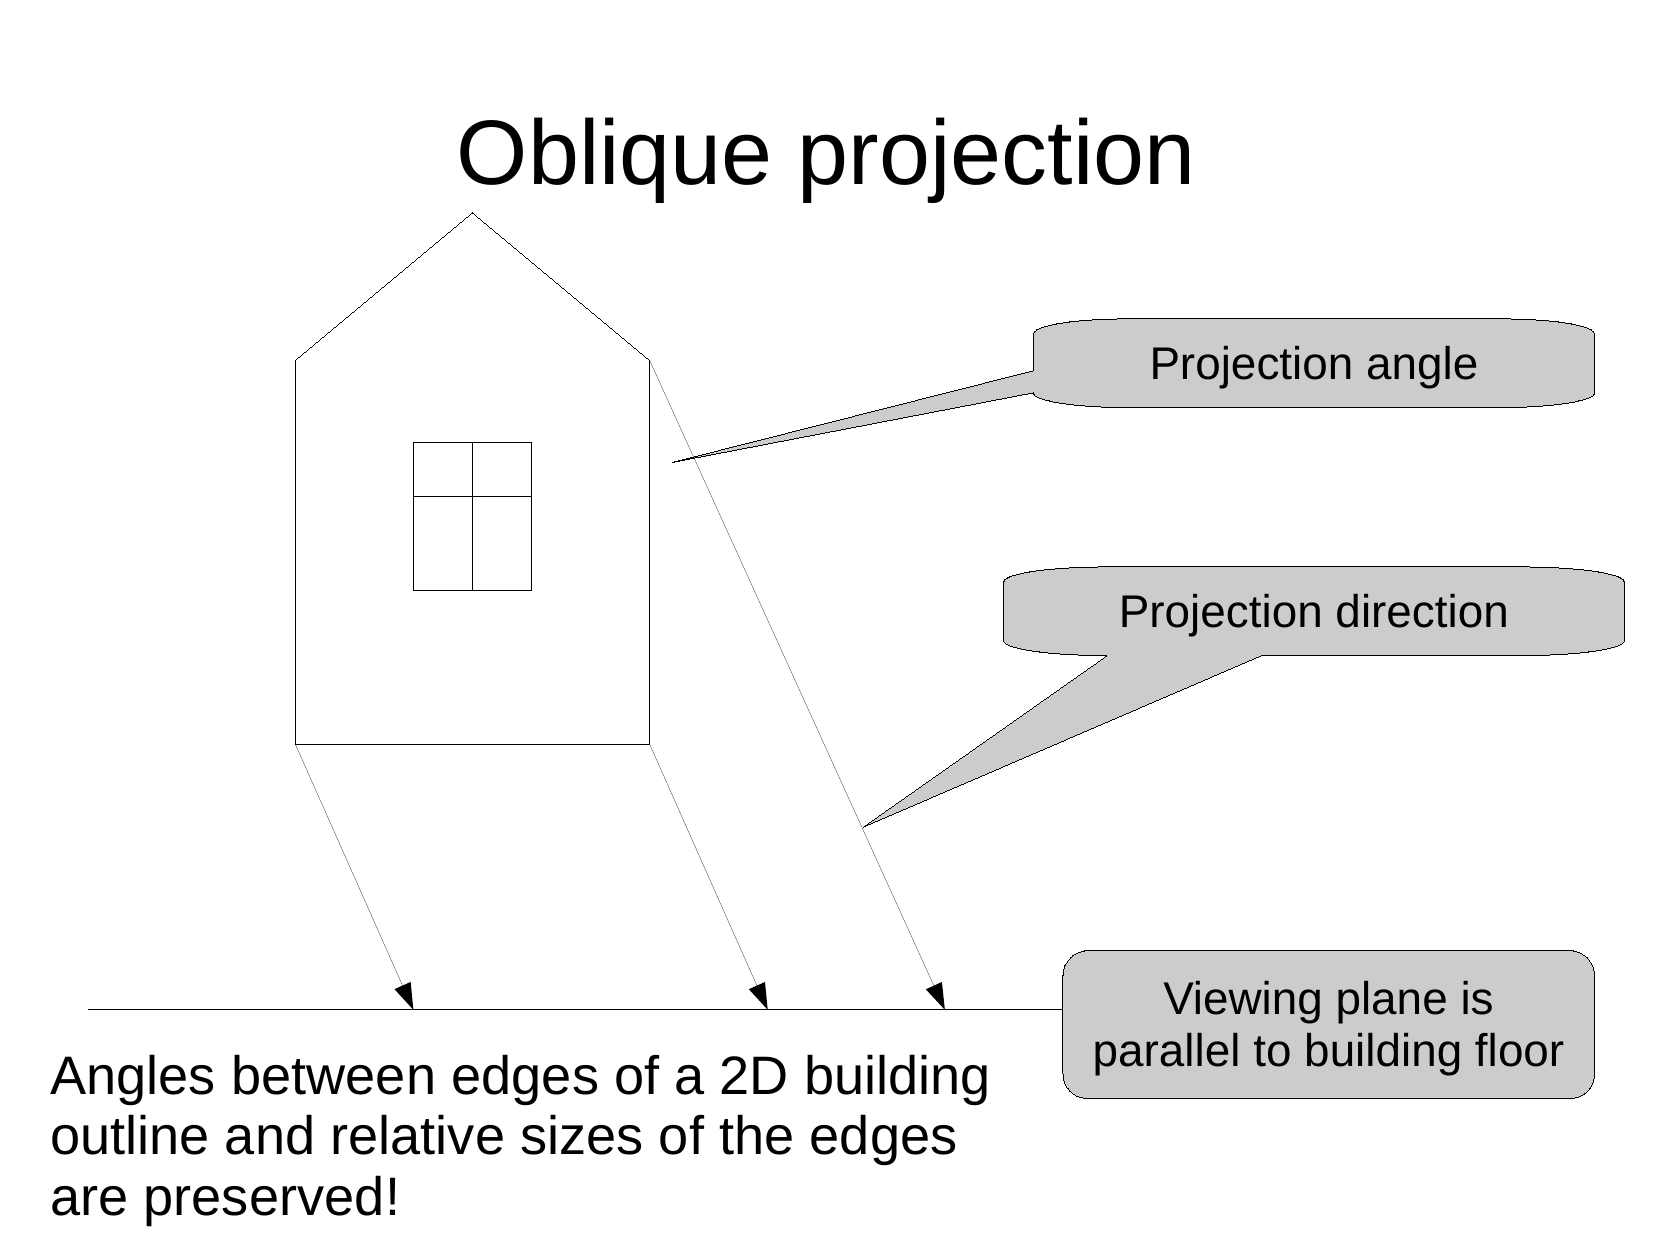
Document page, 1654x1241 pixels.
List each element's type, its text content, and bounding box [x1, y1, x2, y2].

text_box Viewing plane is parallel to building floor [1062, 950, 1595, 1099]
text_box Angles between edges of a 2D building outline and relative sizes of the edges are preserved! [35, 1037, 1034, 1235]
text_box Projection direction [863, 566, 1625, 828]
title Oblique projection [82, 49, 1571, 257]
text_box Projection angle [672, 318, 1595, 463]
